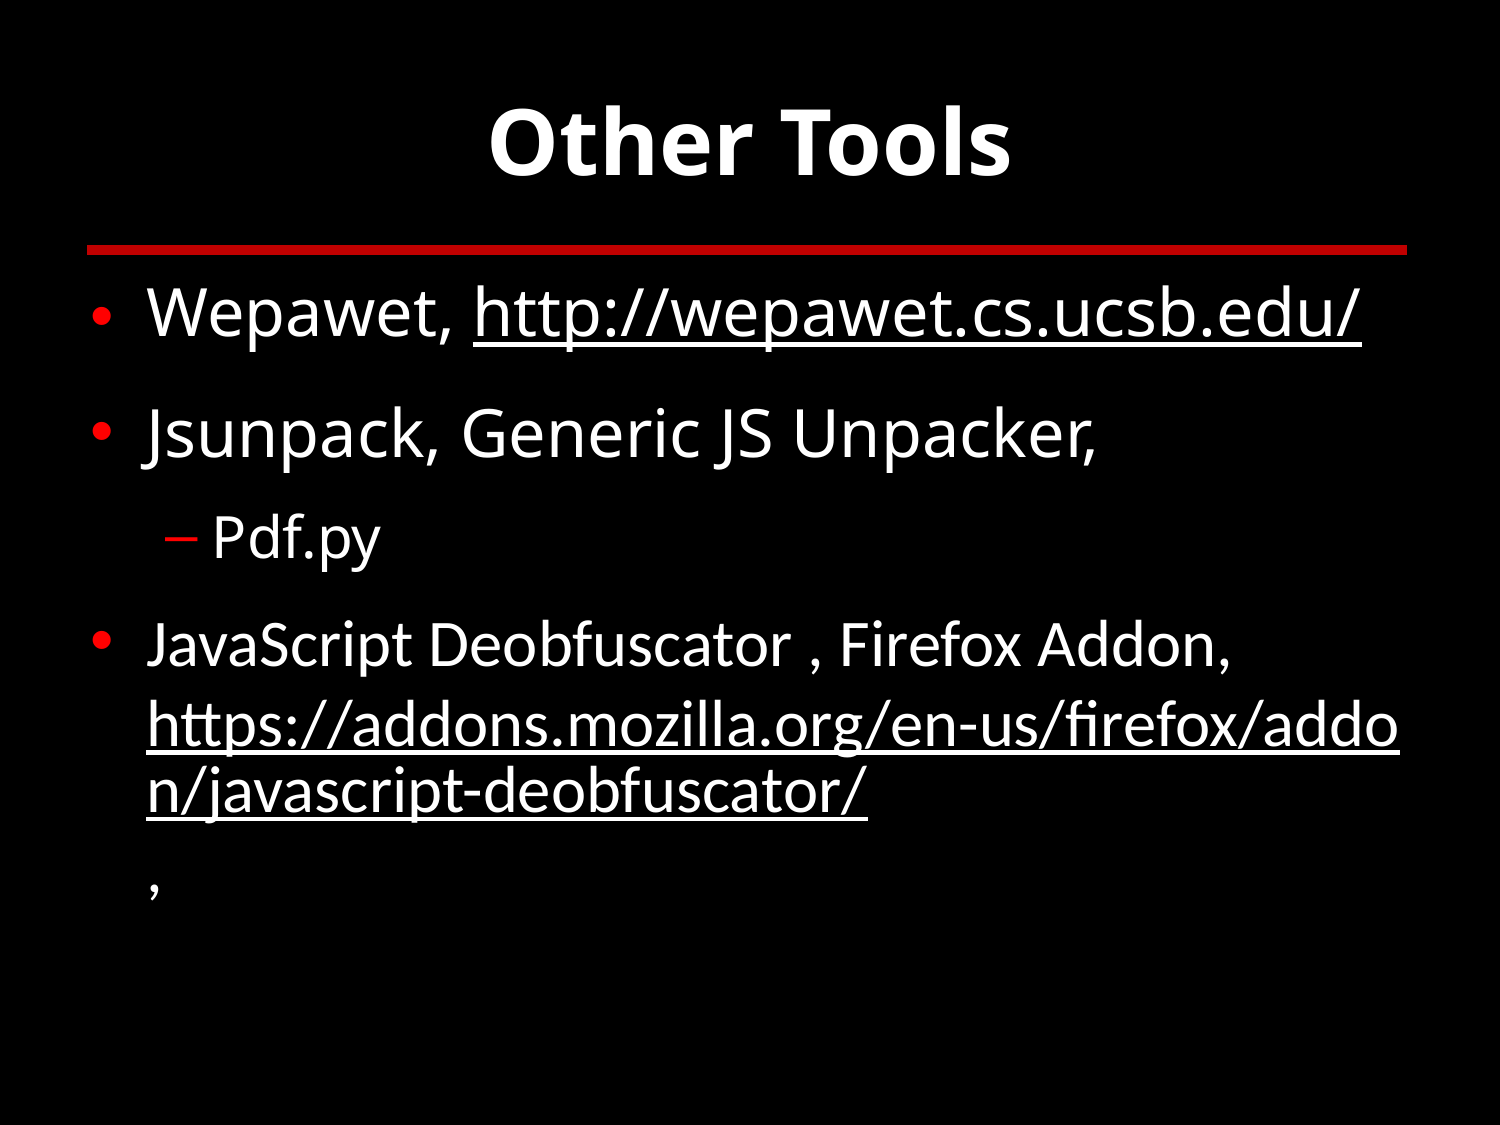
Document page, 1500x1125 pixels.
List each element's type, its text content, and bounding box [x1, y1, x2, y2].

title Other Tools [75, 45, 1425, 233]
list Wepawet, http://wepawet.cs.ucsb.edu/ Jsunpack, Generic JS Unpacker, Pdf.py JavaScript Deobfuscator , Firefox Addon, https://addons.mozilla.org/en-us/firefox/addon/javascript-deobfuscator/, [75, 262, 1425, 1005]
